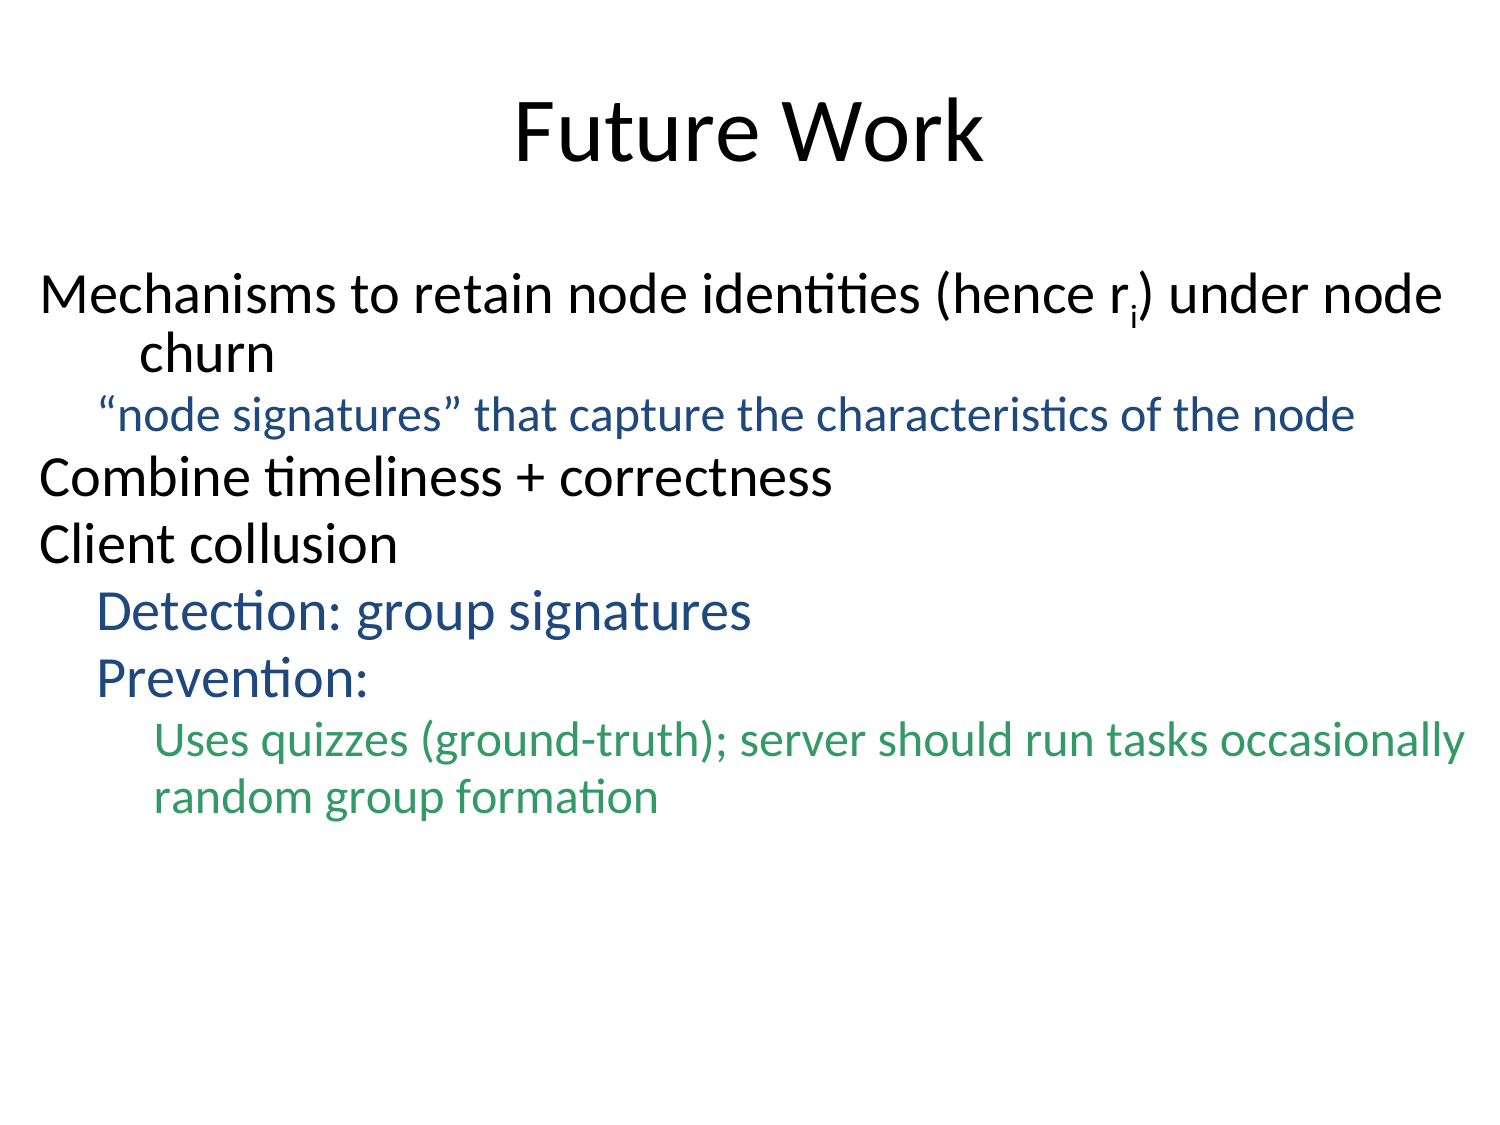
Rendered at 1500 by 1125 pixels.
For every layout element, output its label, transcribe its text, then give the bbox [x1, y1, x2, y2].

list Mechanisms to retain node identities (hence ri) under node churn “node signatures” that capture the characteristics of the node Combine timeliness + correctness Client collusion Detection: group signatures Prevention: Uses quizzes (ground-truth); server should run tasks occasionally random group formation [24, 262, 1500, 1076]
title Future Work [75, 45, 1426, 233]
